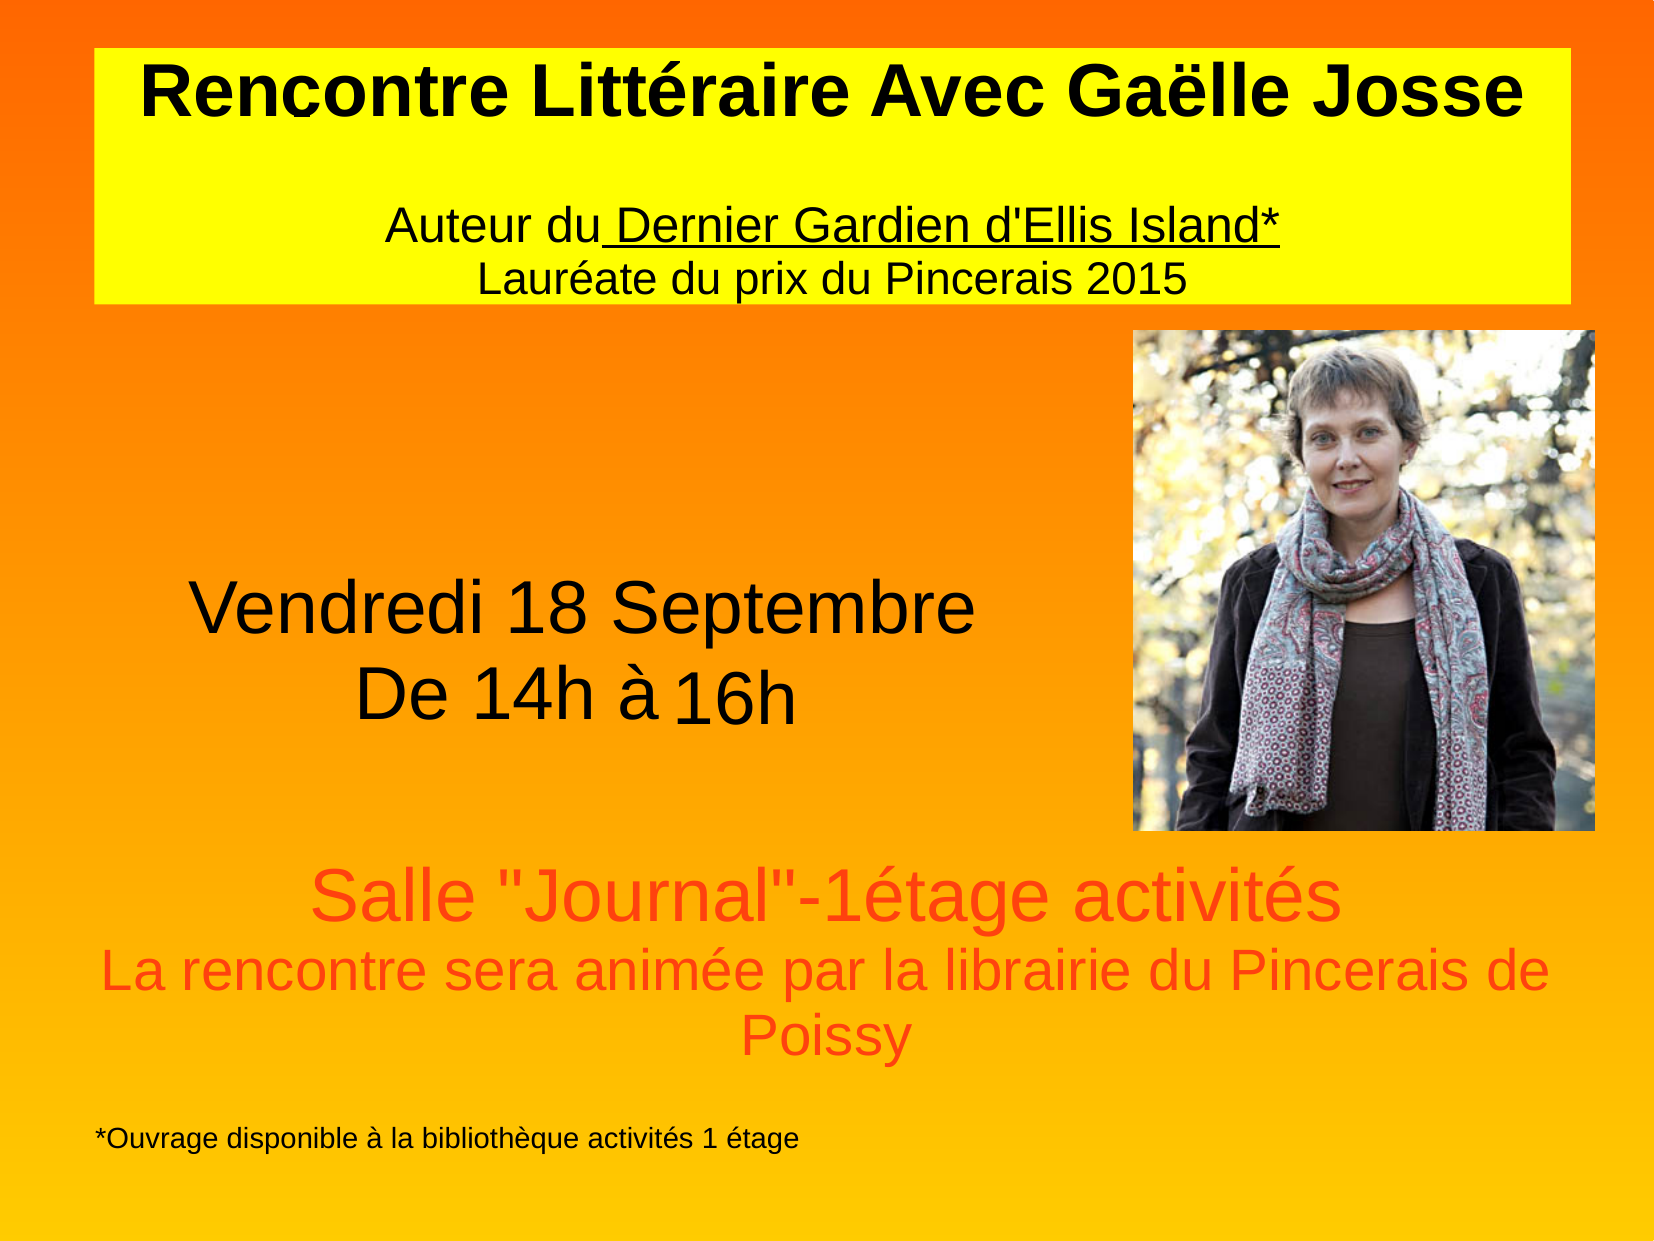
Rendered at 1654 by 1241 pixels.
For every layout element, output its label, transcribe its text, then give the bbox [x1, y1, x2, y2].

text_box De 14h à [354, 584, 660, 804]
subtitle Salle "Journal"-1étage activités La rencontre sera animée par la librairie du Pincerais de Poissy [82, 431, 1571, 1241]
text_box *Ouvrage disponible à la bibliothèque activités 1 étage [82, 1121, 814, 1155]
text_box Vendredi 18 Septembre [174, 565, 993, 650]
text_box [142, 57, 461, 124]
title Rencontre Littéraire Avec Gaëlle Josse Auteur du Dernier Gardien d'Ellis Island* Lauréate du prix du Pincerais 2015 [94, 48, 1571, 305]
text_box 16h [657, 656, 813, 741]
picture [1133, 330, 1595, 831]
